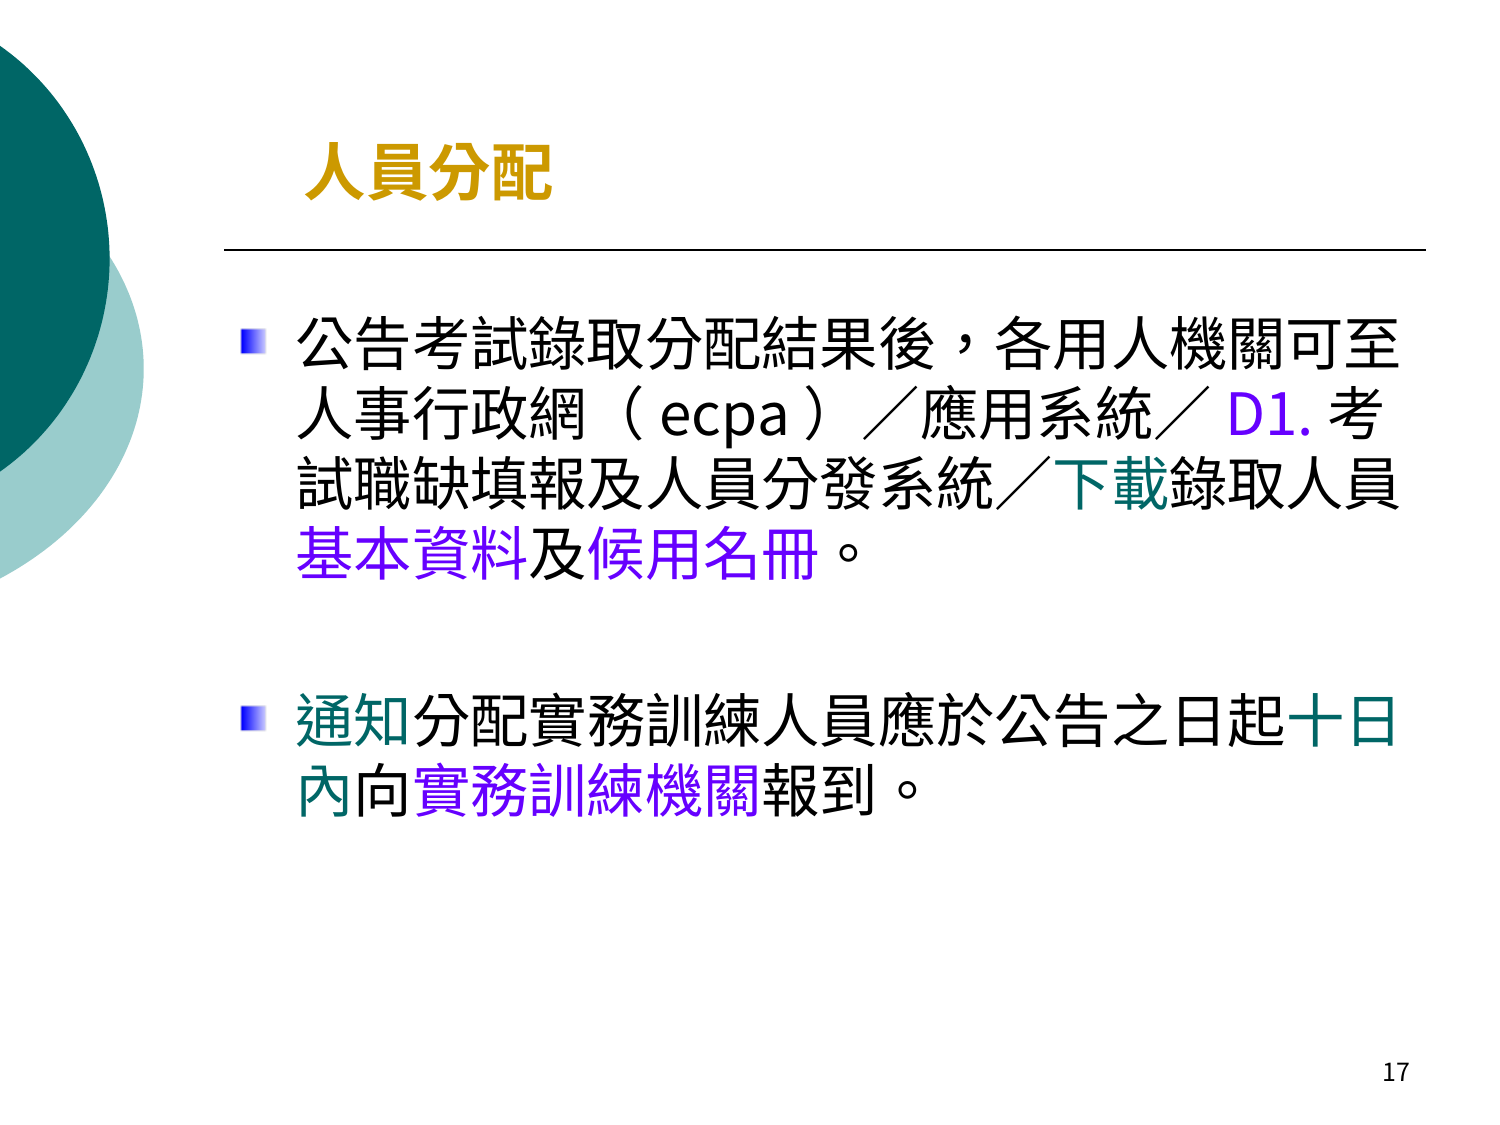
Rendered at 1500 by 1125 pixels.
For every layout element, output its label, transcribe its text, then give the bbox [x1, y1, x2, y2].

text_box 人員分配 [289, 125, 703, 216]
list 公告考試錄取分配結果後，各用人機關可至人事行政網（ecpa）／應用系統／D1.考試職缺填報及人員分發系統／下載錄取人員基本資料及候用名冊。 通知分配實務訓練人員應於公告之日起十日內向實務訓練機關報到。 [224, 299, 1425, 929]
